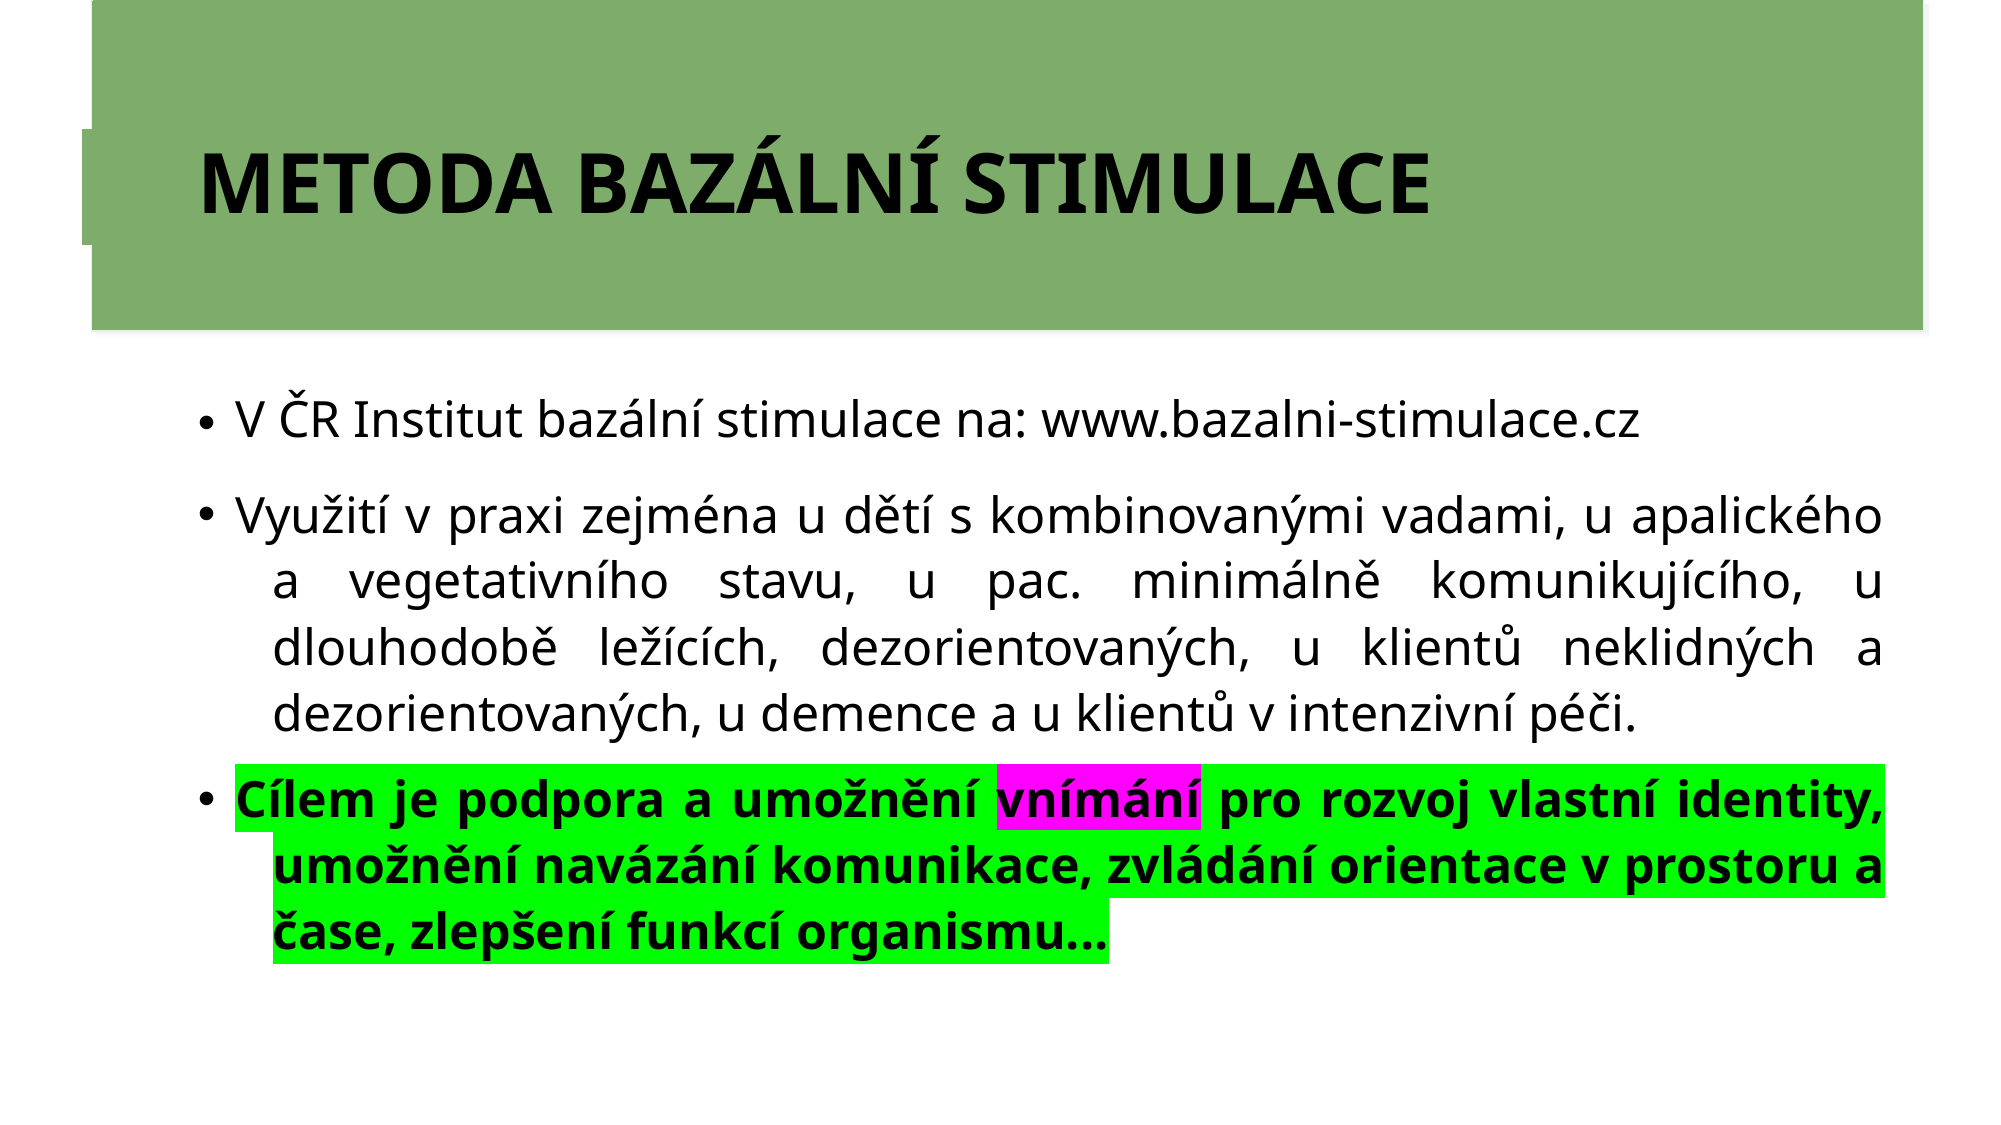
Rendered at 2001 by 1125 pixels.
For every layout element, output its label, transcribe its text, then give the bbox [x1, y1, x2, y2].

list V ČR Institut bazální stimulace na: www.bazalni-stimulace.cz Využití v praxi zejména u dětí s kombinovanými vadami, u apalického a vegetativního stavu, u pac. minimálně komunikujícího, u dlouhodobě ležících, dezorientovaných, u klientů neklidných a dezorientovaných, u demence a u klientů v intenzivní péči. Cílem je podpora a umožnění vnímání pro rozvoj vlastní identity, umožnění navázání komunikace, zvládání orientace v prostoru a čase, zlepšení funkcí organismu... [183, 292, 1901, 1079]
title METODA BAZÁLNÍ STIMULACE [183, 90, 1852, 284]
